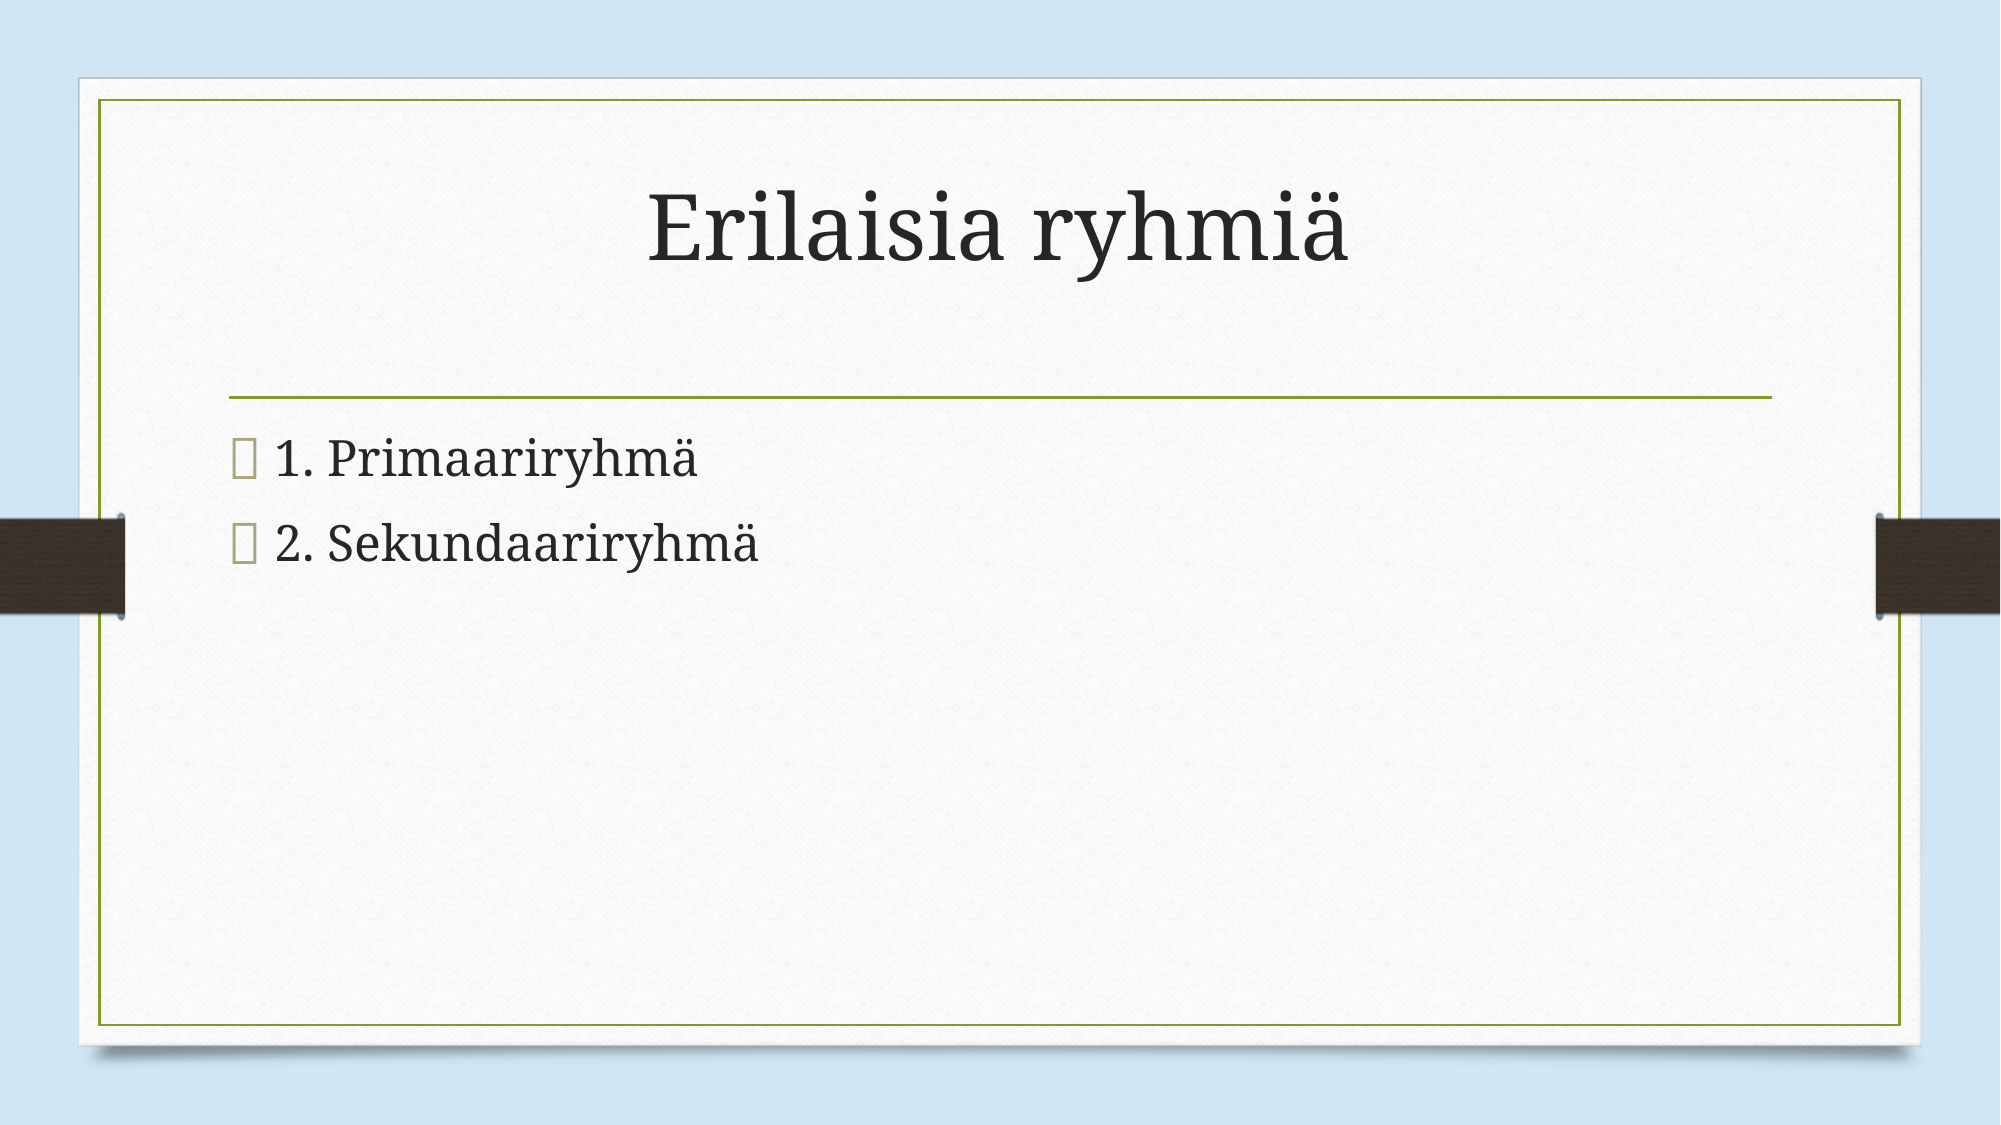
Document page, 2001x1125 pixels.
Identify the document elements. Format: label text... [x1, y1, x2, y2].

picture [0, 0, 2001, 1125]
title Erilaisia ryhmiä [212, 161, 1788, 375]
list 1. Primaariryhmä 2. Sekundaariryhmä [212, 419, 1788, 964]
